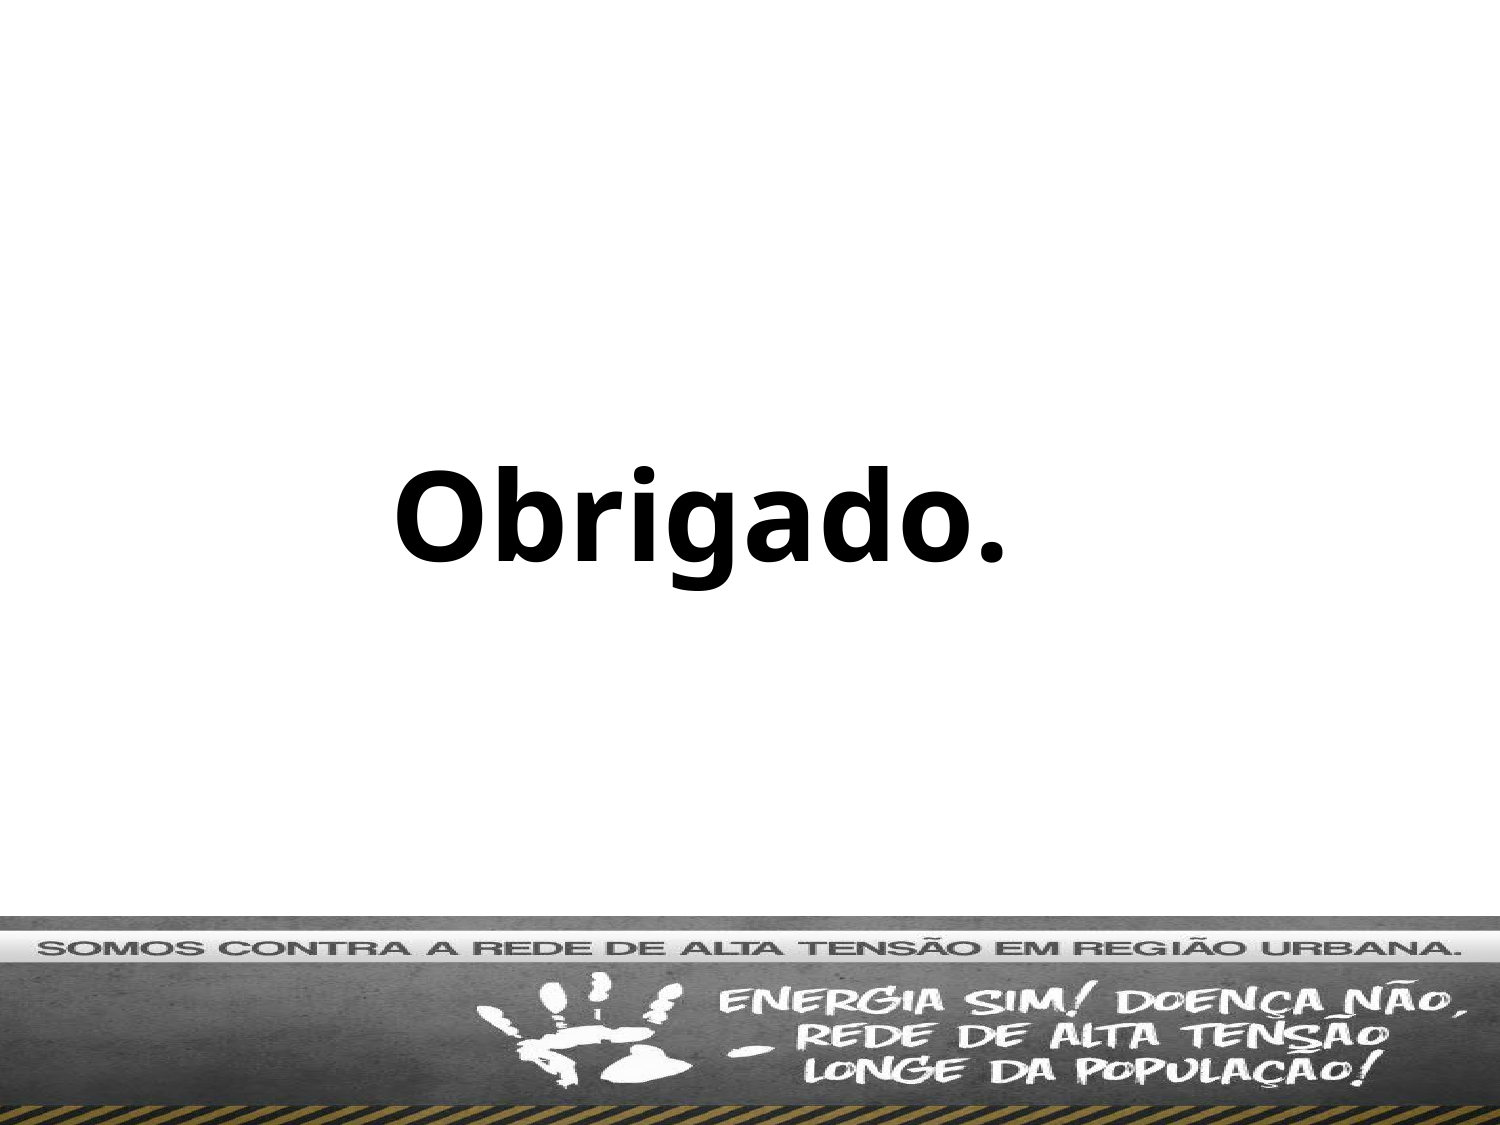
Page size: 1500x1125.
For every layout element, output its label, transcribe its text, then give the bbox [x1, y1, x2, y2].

text_box Obrigado. [374, 412, 1125, 606]
picture [0, 916, 1500, 1125]
